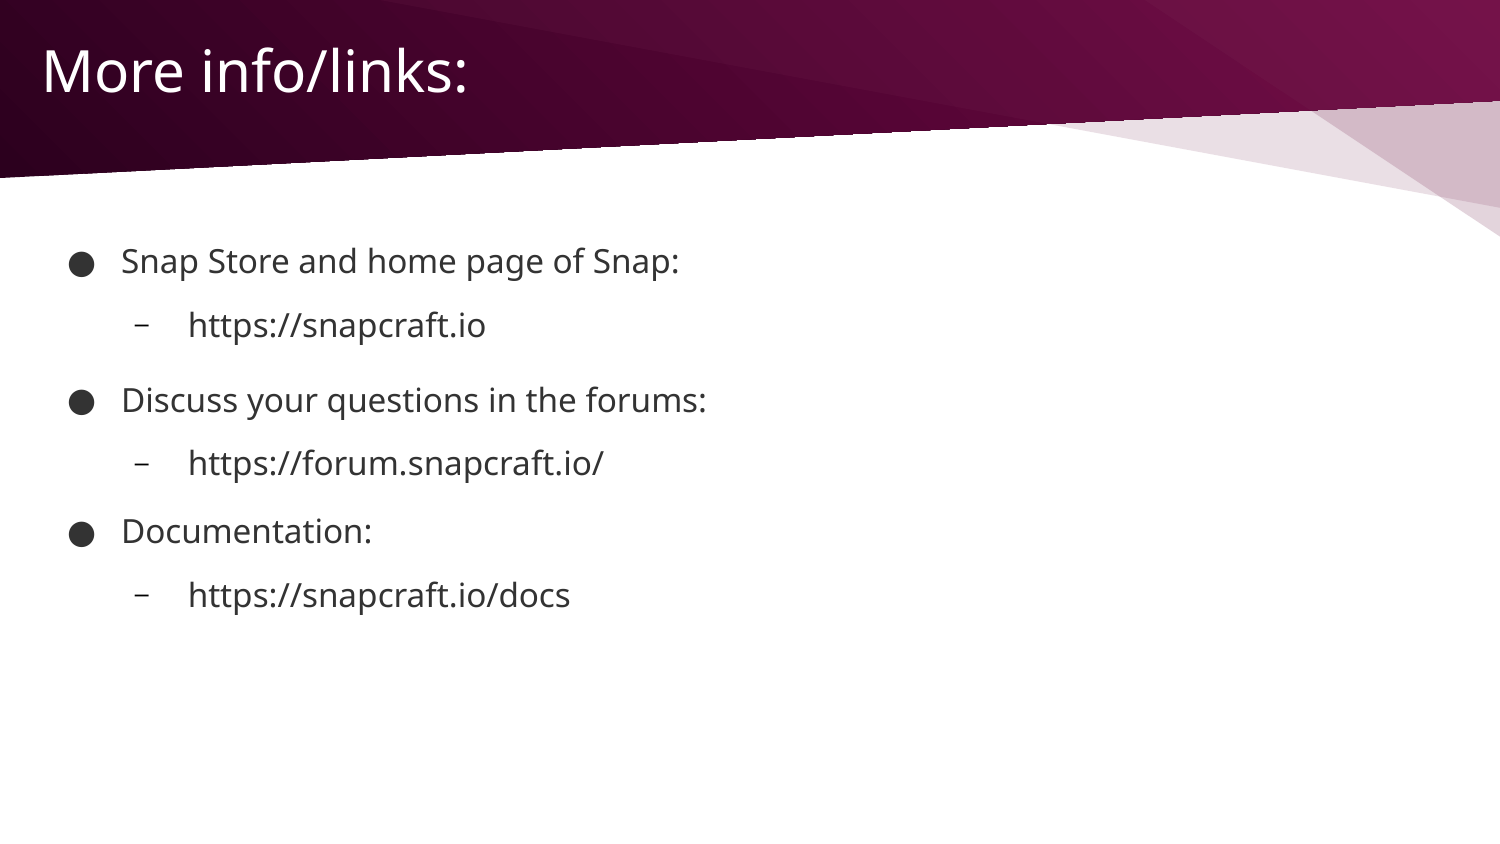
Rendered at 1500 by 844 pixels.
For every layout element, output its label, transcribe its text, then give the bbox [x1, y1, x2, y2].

title More info/links: [41, 5, 1336, 134]
list Snap Store and home page of Snap: https://snapcraft.io Discuss your questions in the forums: https://forum.snapcraft.io/ Documentation: https://snapcraft.io/docs [35, 229, 1324, 789]
